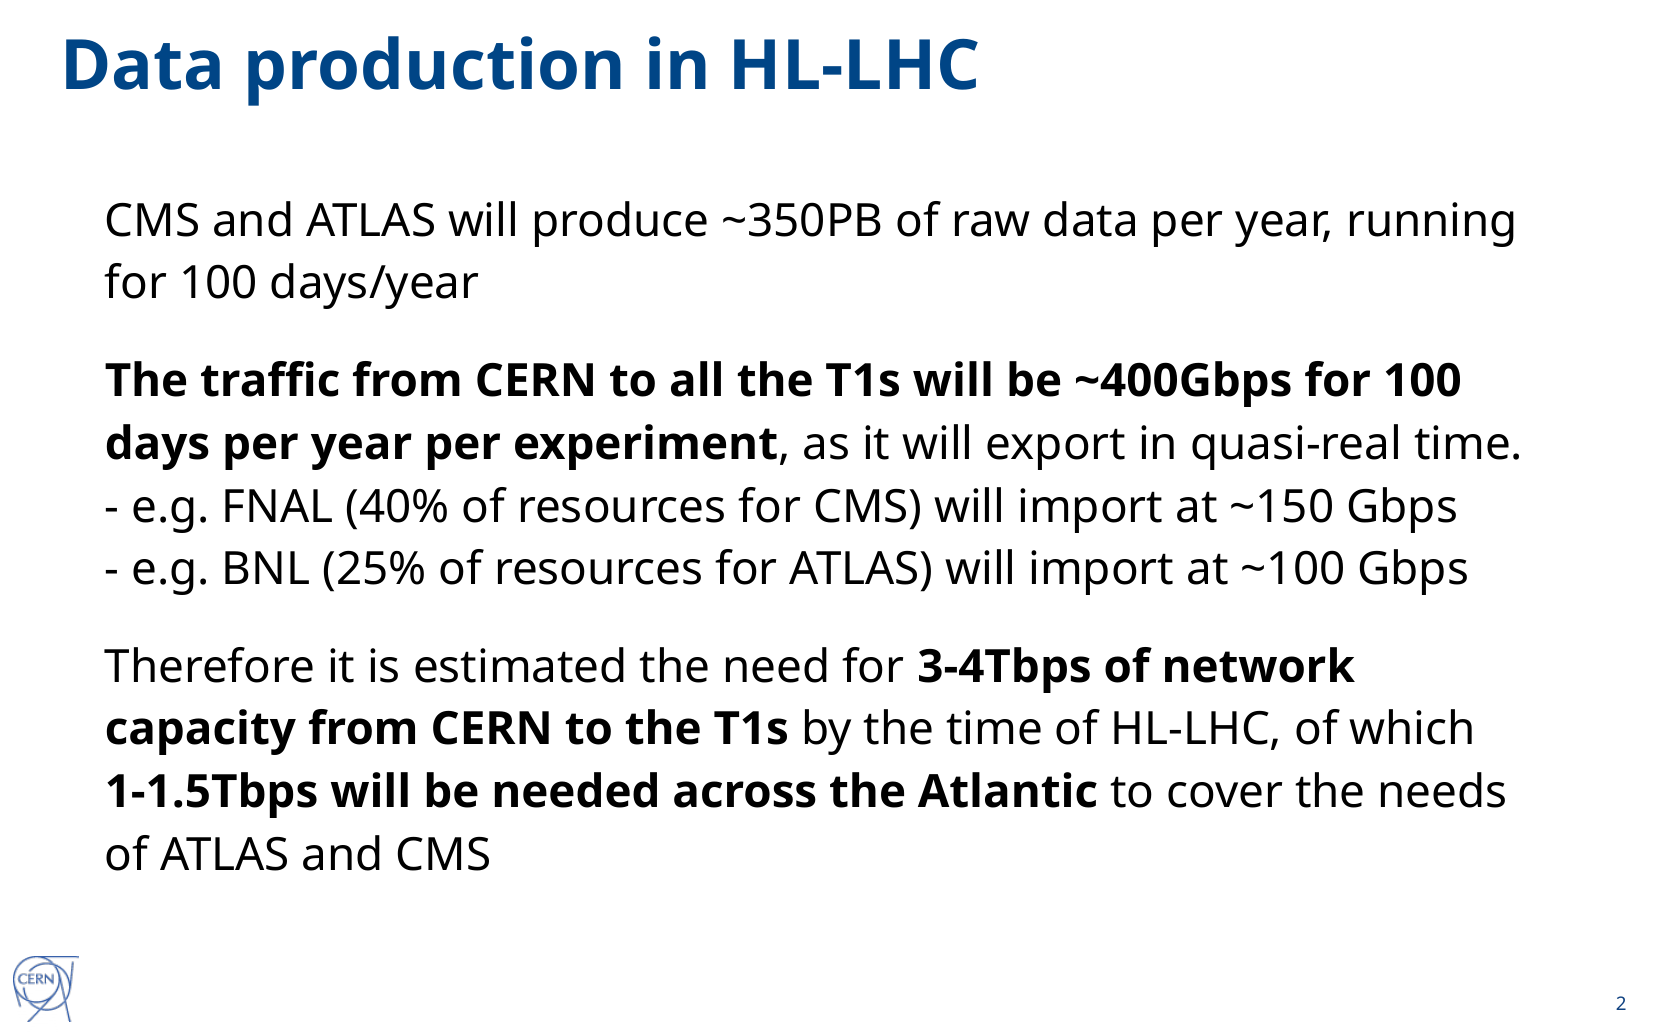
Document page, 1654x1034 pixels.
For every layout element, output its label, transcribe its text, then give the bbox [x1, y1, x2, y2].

picture [13, 956, 79, 1032]
title Data production in HL-LHC [60, 0, 1528, 138]
text_box CMS and ATLAS will produce ~350PB of raw data per year, running for 100 days/year The traffic from CERN to all the T1s will be ~400Gbps for 100 days per year per experiment, as it will export in quasi-real time. - e.g. FNAL (40% of resources for CMS) will import at ~150 Gbps - e.g. BNL (25% of resources for ATLAS) will import at ~100 Gbps Therefore it is estimated the need for 3-4Tbps of network capacity from CERN to the T1s by the time of HL-LHC, of which 1-1.5Tbps will be needed across the Atlantic to cover the needs of ATLAS and CMS [90, 180, 1549, 1034]
